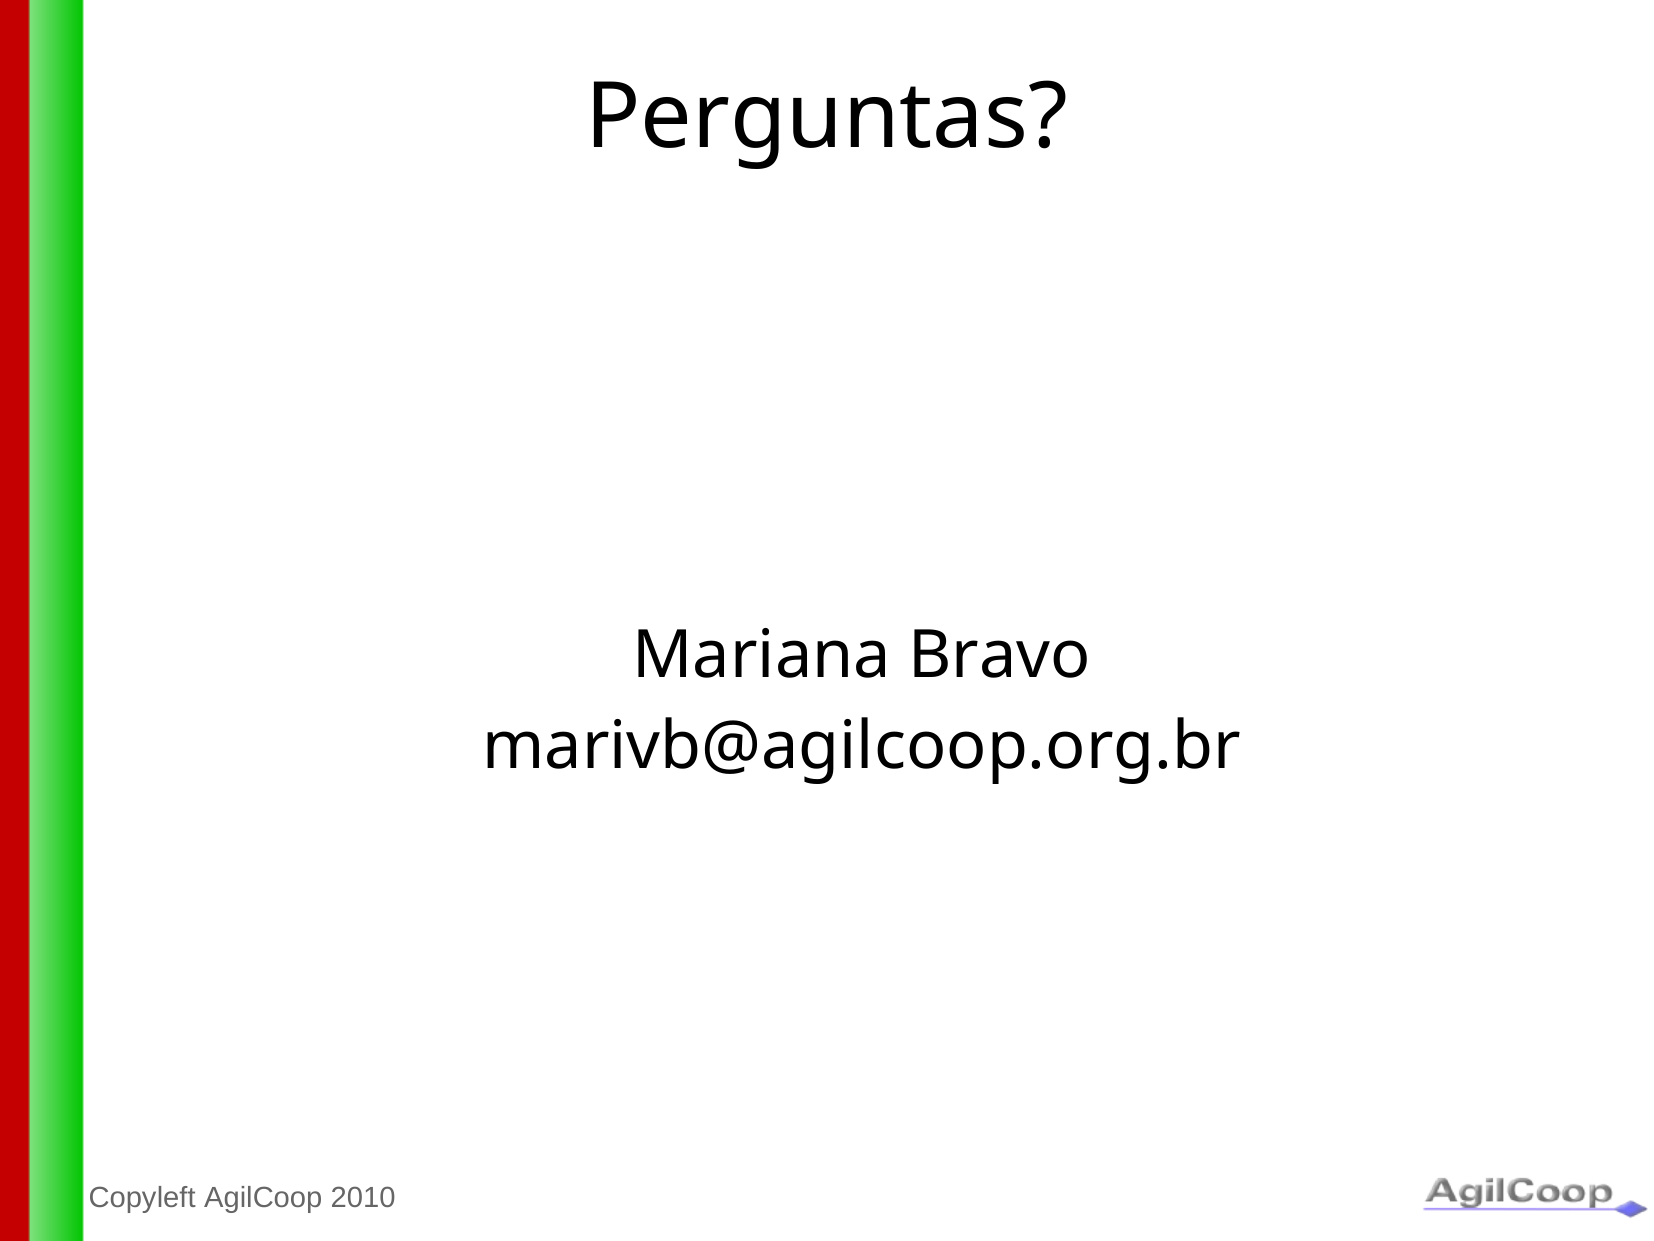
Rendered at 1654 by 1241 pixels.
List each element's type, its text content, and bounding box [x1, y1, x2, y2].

subtitle Mariana Bravo marivb@agilcoop.org.br [118, 279, 1607, 1115]
picture [0, 0, 1654, 1241]
title Perguntas? [82, 8, 1571, 216]
